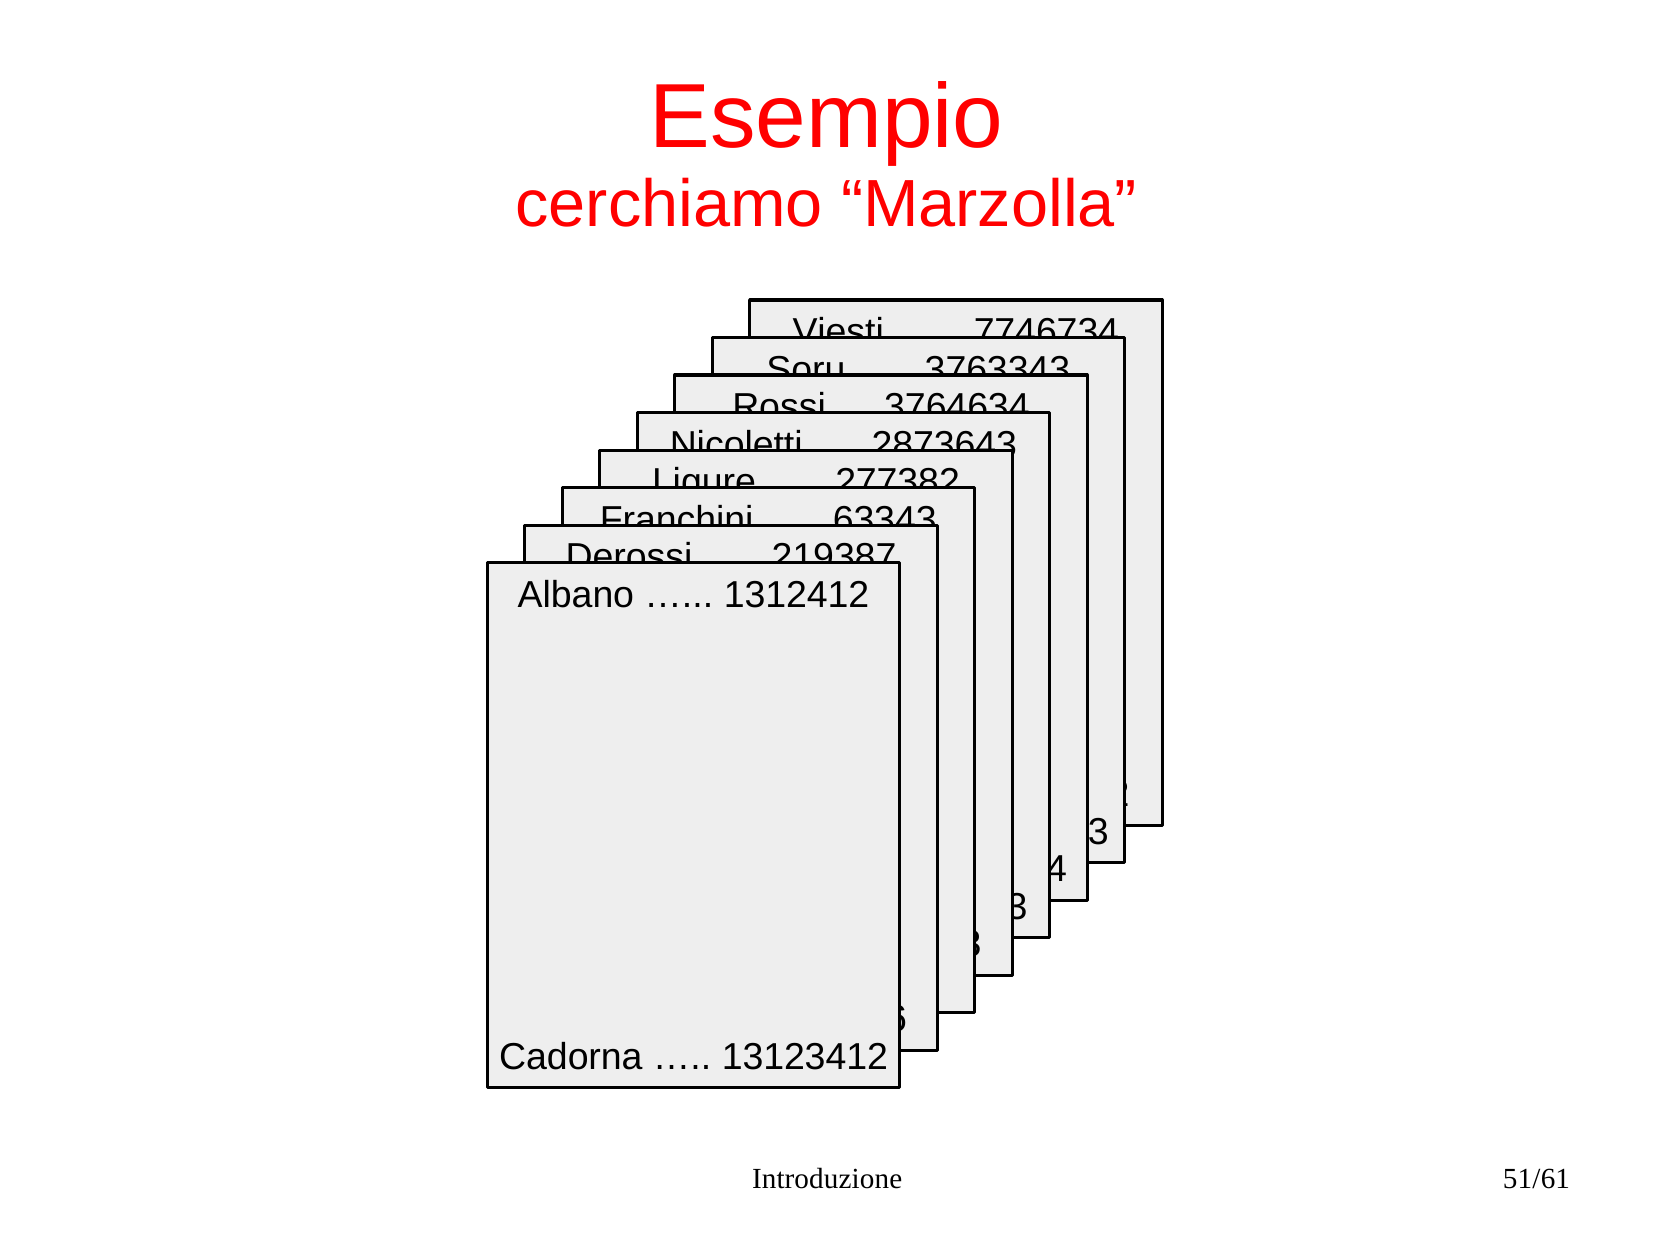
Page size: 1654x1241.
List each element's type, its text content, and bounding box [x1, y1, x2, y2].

text_box Viesti …... 7746734 Zulian ….... 7716632 [749, 300, 1163, 826]
title Esempio cerchiamo “Marzolla” [82, 49, 1571, 257]
text_box Franchini ….. 63343 Gaiardo ... 7632554 [562, 487, 975, 1013]
text_box Albano …... 1312412 Cadorna ….. 13123412 [487, 562, 900, 1088]
text_box Ligure ….. 277382 Marotta ….. 7365263 [599, 450, 1013, 976]
text_box Derossi ….. 219387 Fortunati ….. 348726 [524, 525, 938, 1051]
text_box Soru ….. 3763343 Tancredi …. 91874363 [712, 337, 1125, 863]
text_box Rossi … 3764634 Serafini ….. 37465374 [674, 375, 1088, 901]
text_box Nicoletti …. 2873643 Pasquini … 34676473 [637, 412, 1050, 938]
